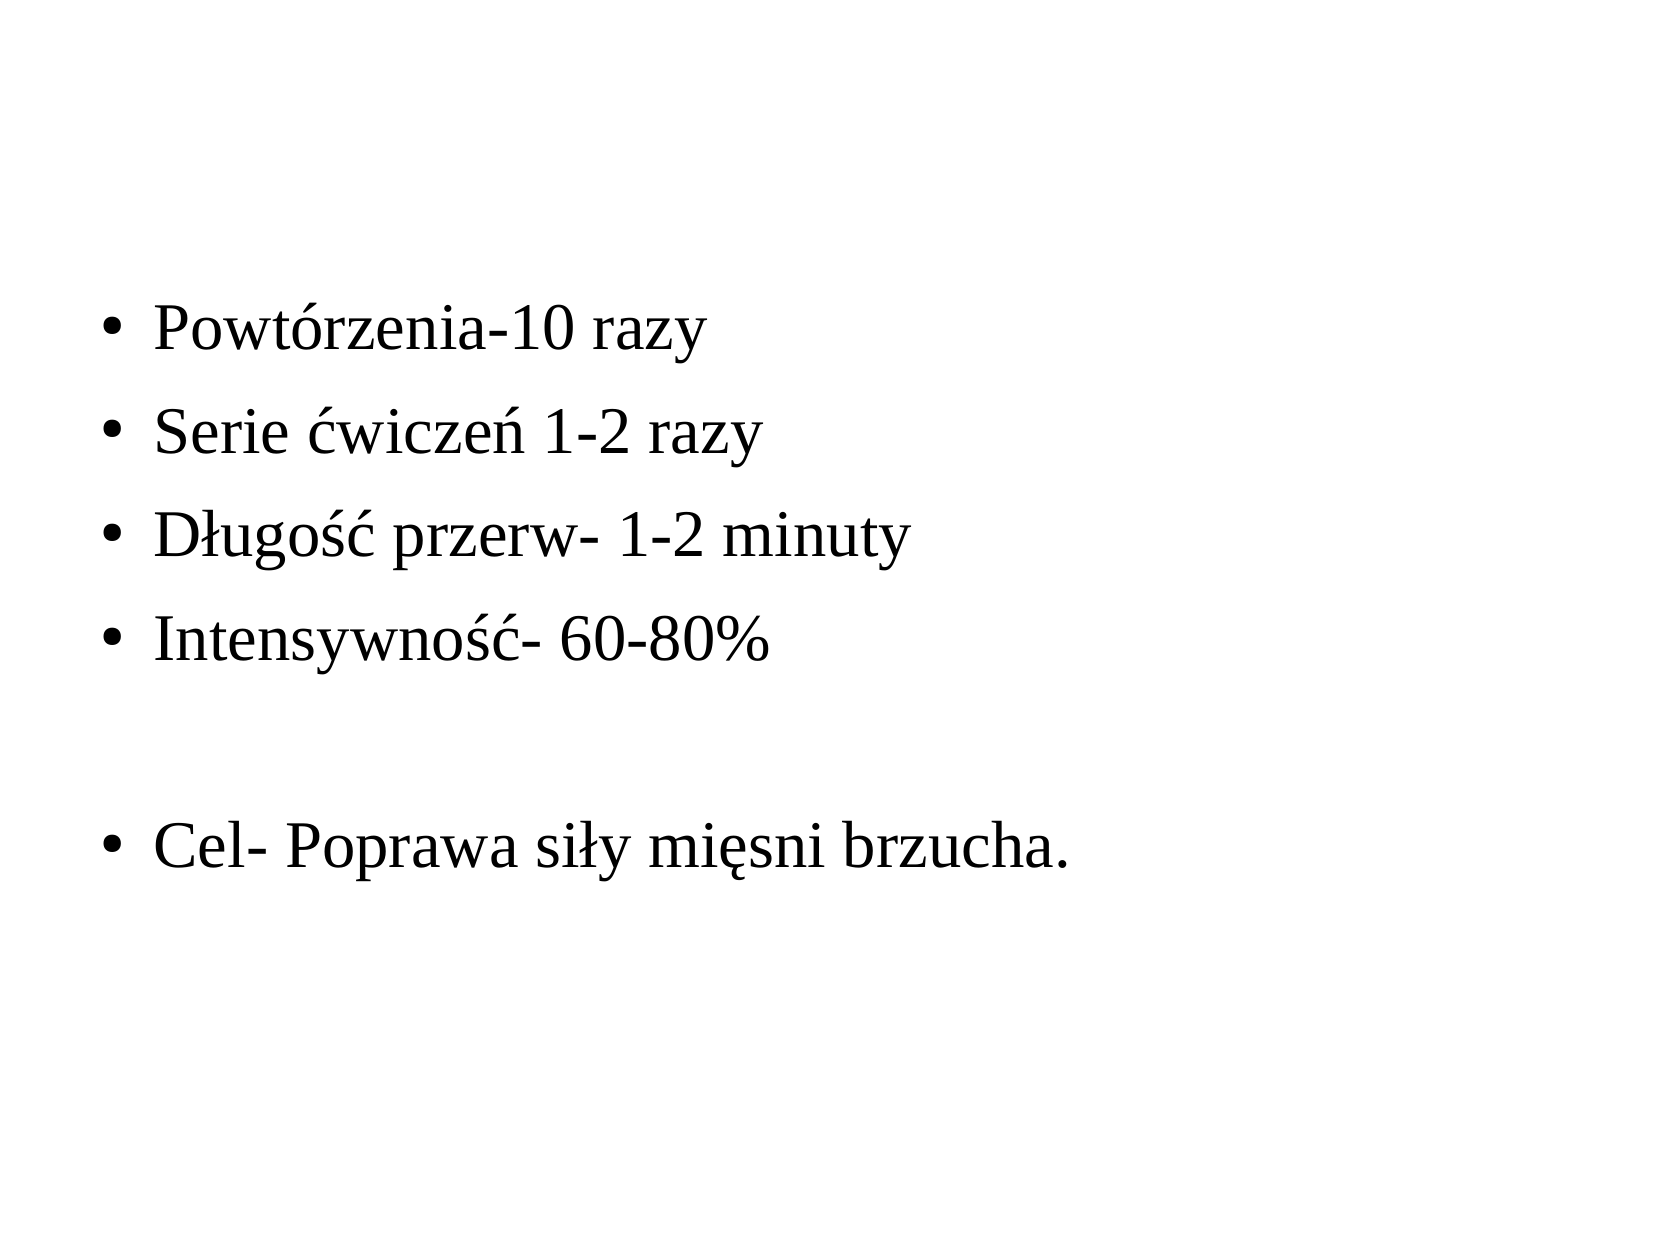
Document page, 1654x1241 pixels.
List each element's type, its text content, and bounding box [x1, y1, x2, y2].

list Powtórzenia-10 razy Serie ćwiczeń 1-2 razy Długość przerw- 1-2 minuty Intensywność- 60-80% Cel- Poprawa siły mięsni brzucha. [82, 290, 1571, 1109]
